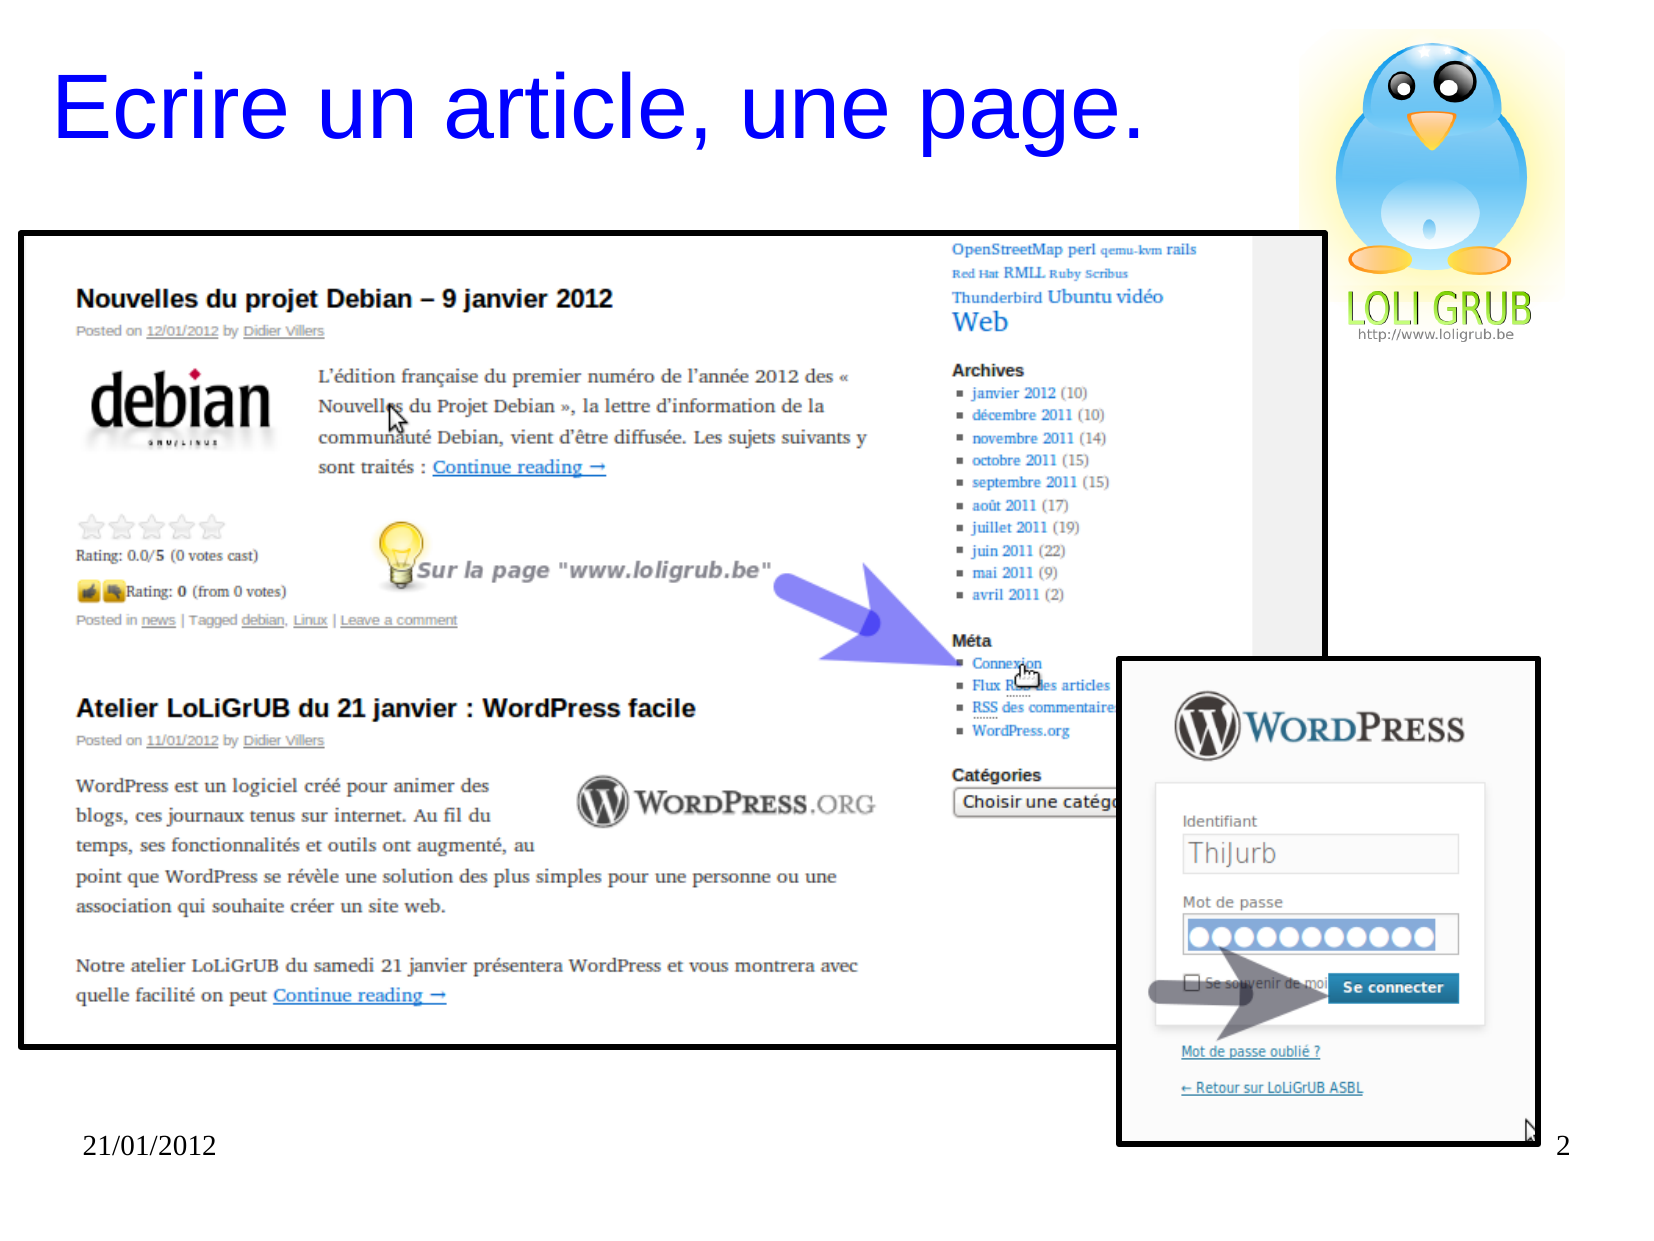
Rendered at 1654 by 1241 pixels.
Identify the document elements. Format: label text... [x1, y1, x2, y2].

picture [1299, 29, 1565, 355]
text_box Ecrire un article, une page. [36, 48, 1165, 178]
picture [1122, 661, 1536, 1142]
picture [23, 236, 1323, 1044]
